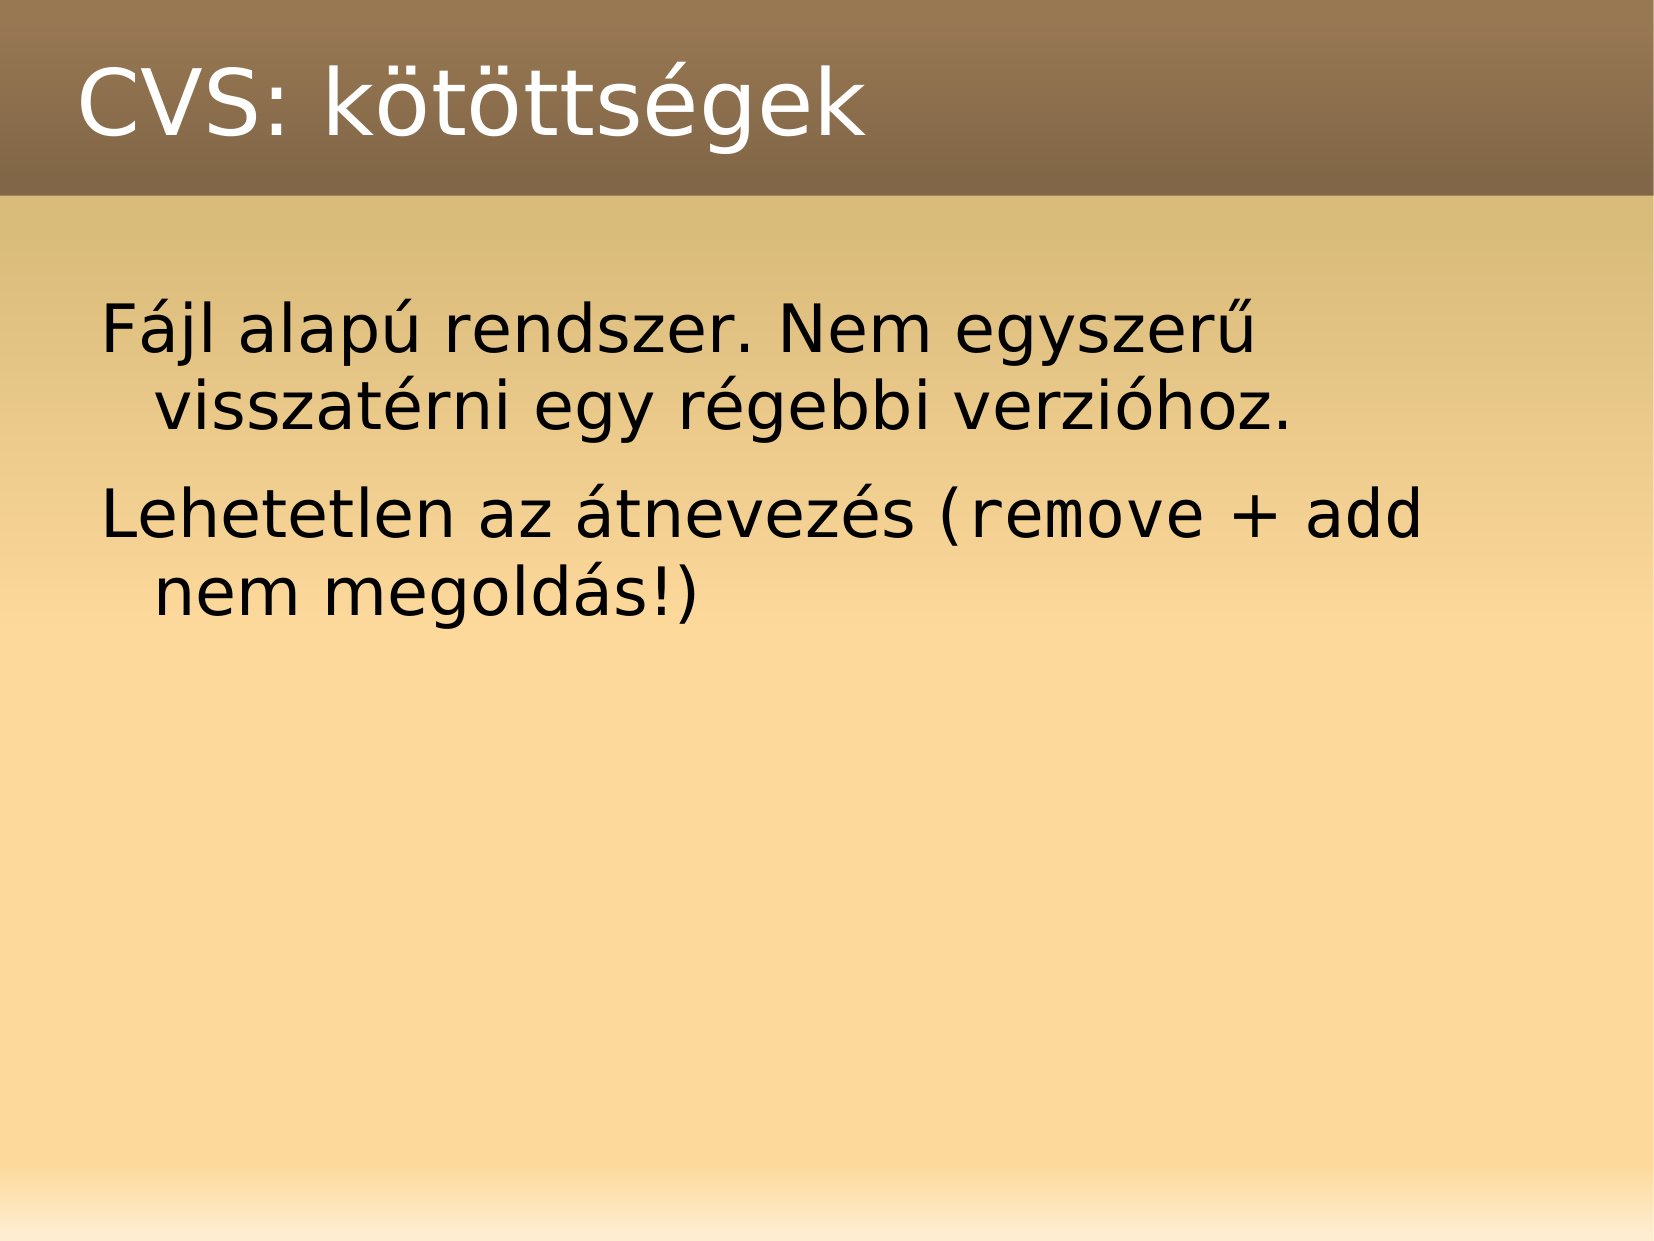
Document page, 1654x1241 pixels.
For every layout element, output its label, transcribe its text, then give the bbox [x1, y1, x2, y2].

title CVS: kötöttségek [76, 7, 1565, 200]
picture [0, 0, 1654, 1241]
list Fájl alapú rendszer. Nem egyszerű visszatérni egy régebbi verzióhoz. Lehetetlen az átnevezés (remove + add nem megoldás!) [82, 290, 1571, 1094]
